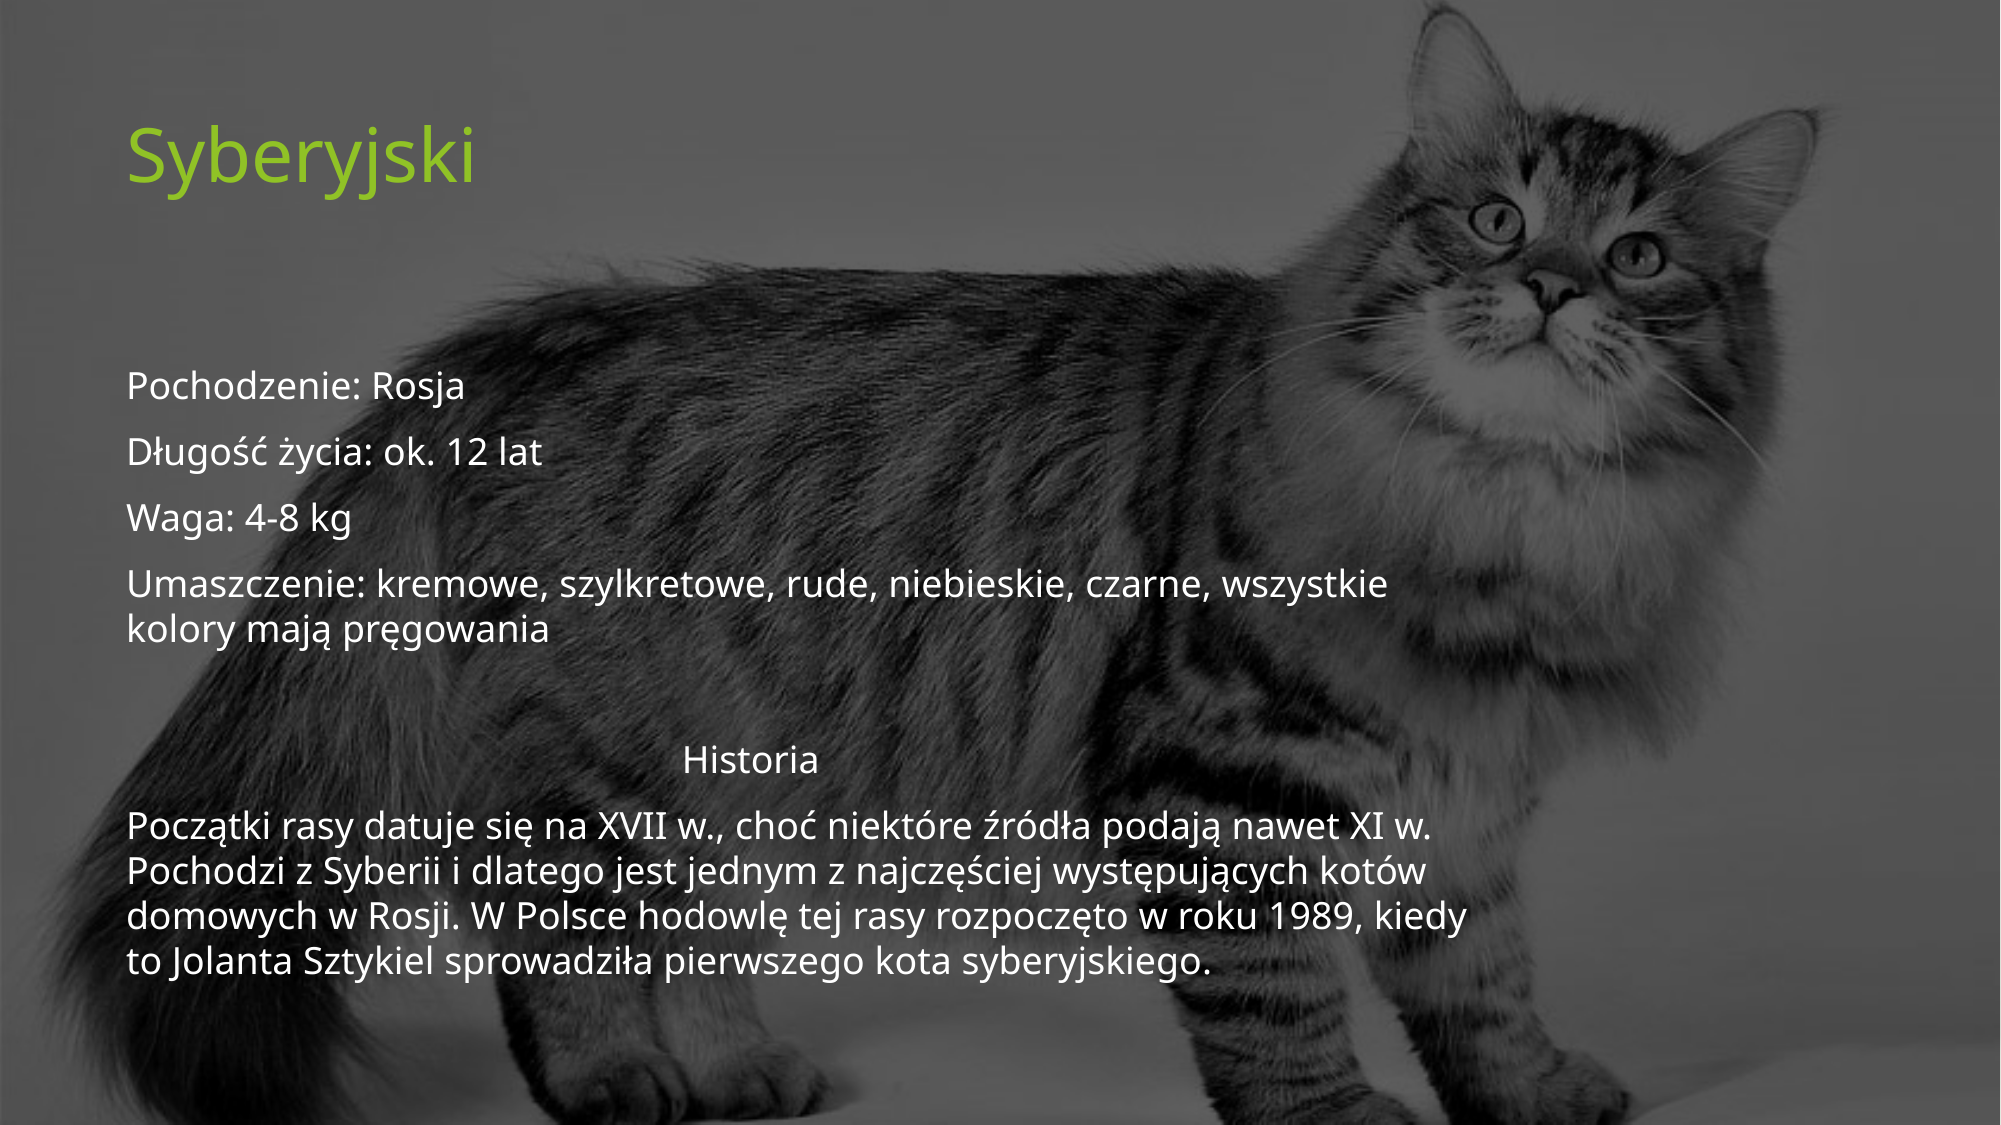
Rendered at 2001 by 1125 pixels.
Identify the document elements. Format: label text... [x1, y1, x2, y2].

picture [0, 0, 2000, 1125]
title Syberyjski [111, 99, 1522, 317]
list Pochodzenie: Rosja Długość życia: ok. 12 lat Waga: 4-8 kg Umaszczenie: kremowe, szylkretowe, rude, niebieskie, czarne, wszystkie kolory mają pręgowania Historia Początki rasy datuje się na XVII w., choć niektóre źródła podają nawet XI w. Pochodzi z Syberii i dlatego jest jednym z najczęściej występujących kotów domowych w Rosji. W Polsce hodowlę tej rasy rozpoczęto w roku 1989, kiedy to Jolanta Sztykiel sprowadziła pierwszego kota syberyjskiego. [111, 354, 1522, 992]
